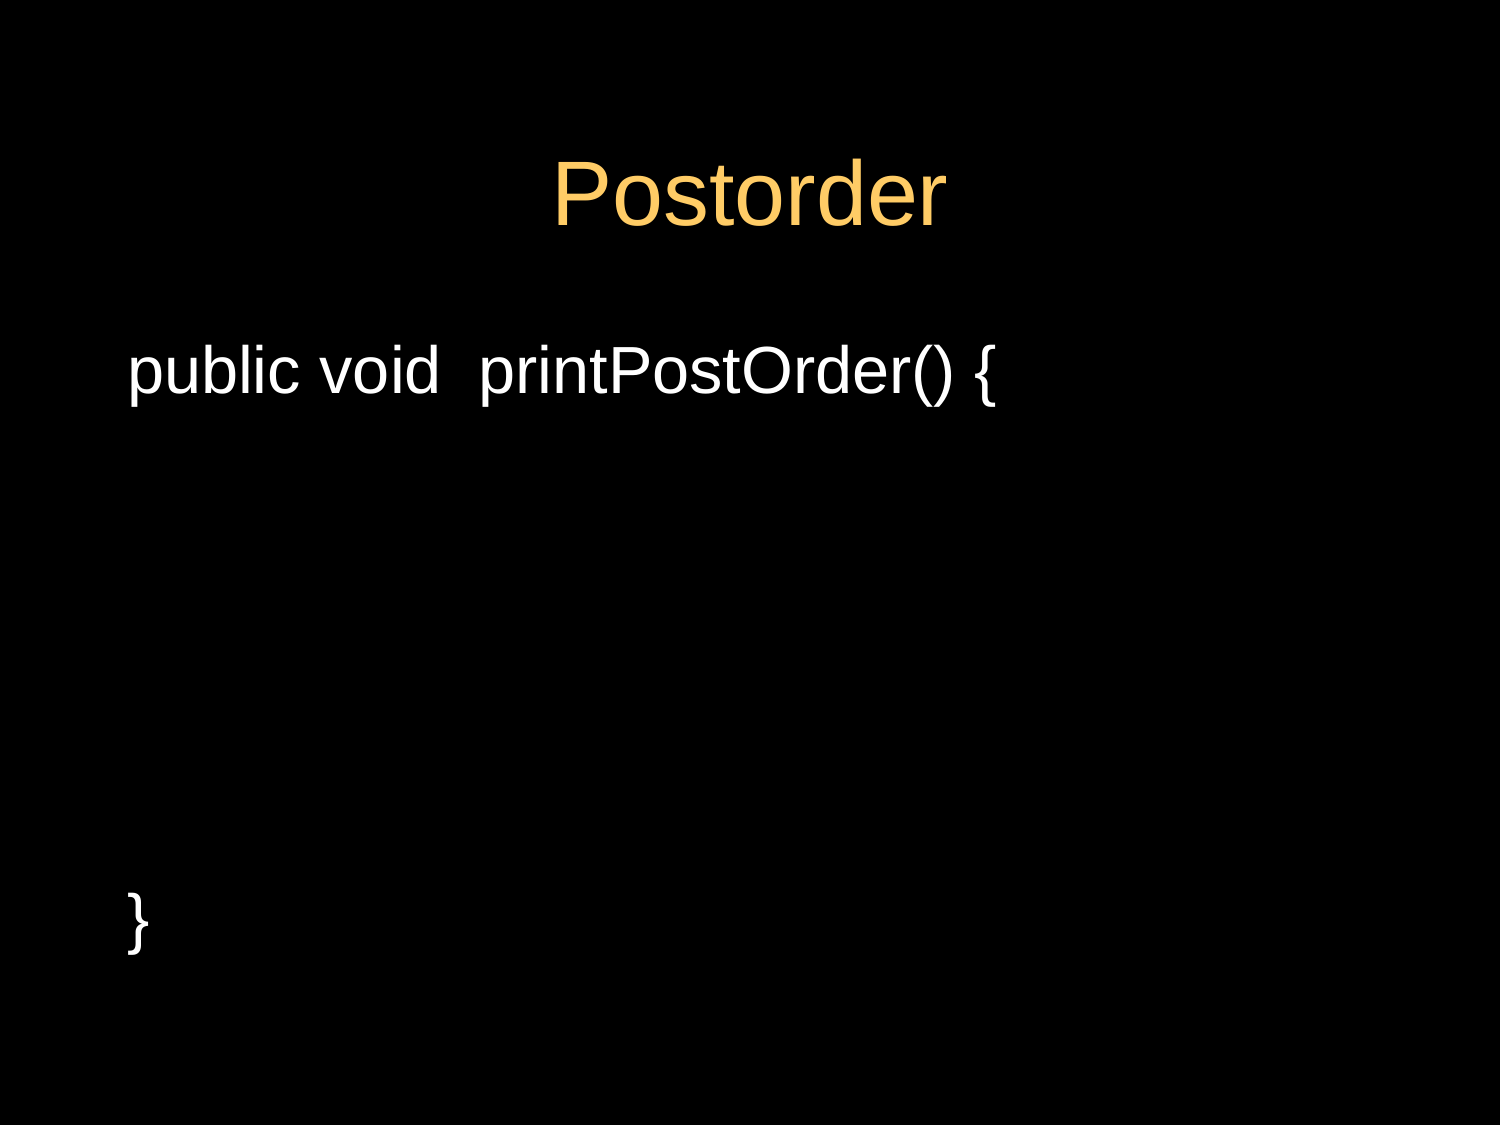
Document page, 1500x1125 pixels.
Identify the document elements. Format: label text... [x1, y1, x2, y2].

list public void printPostOrder() { } [112, 324, 1388, 1001]
title Postorder [112, 99, 1388, 288]
